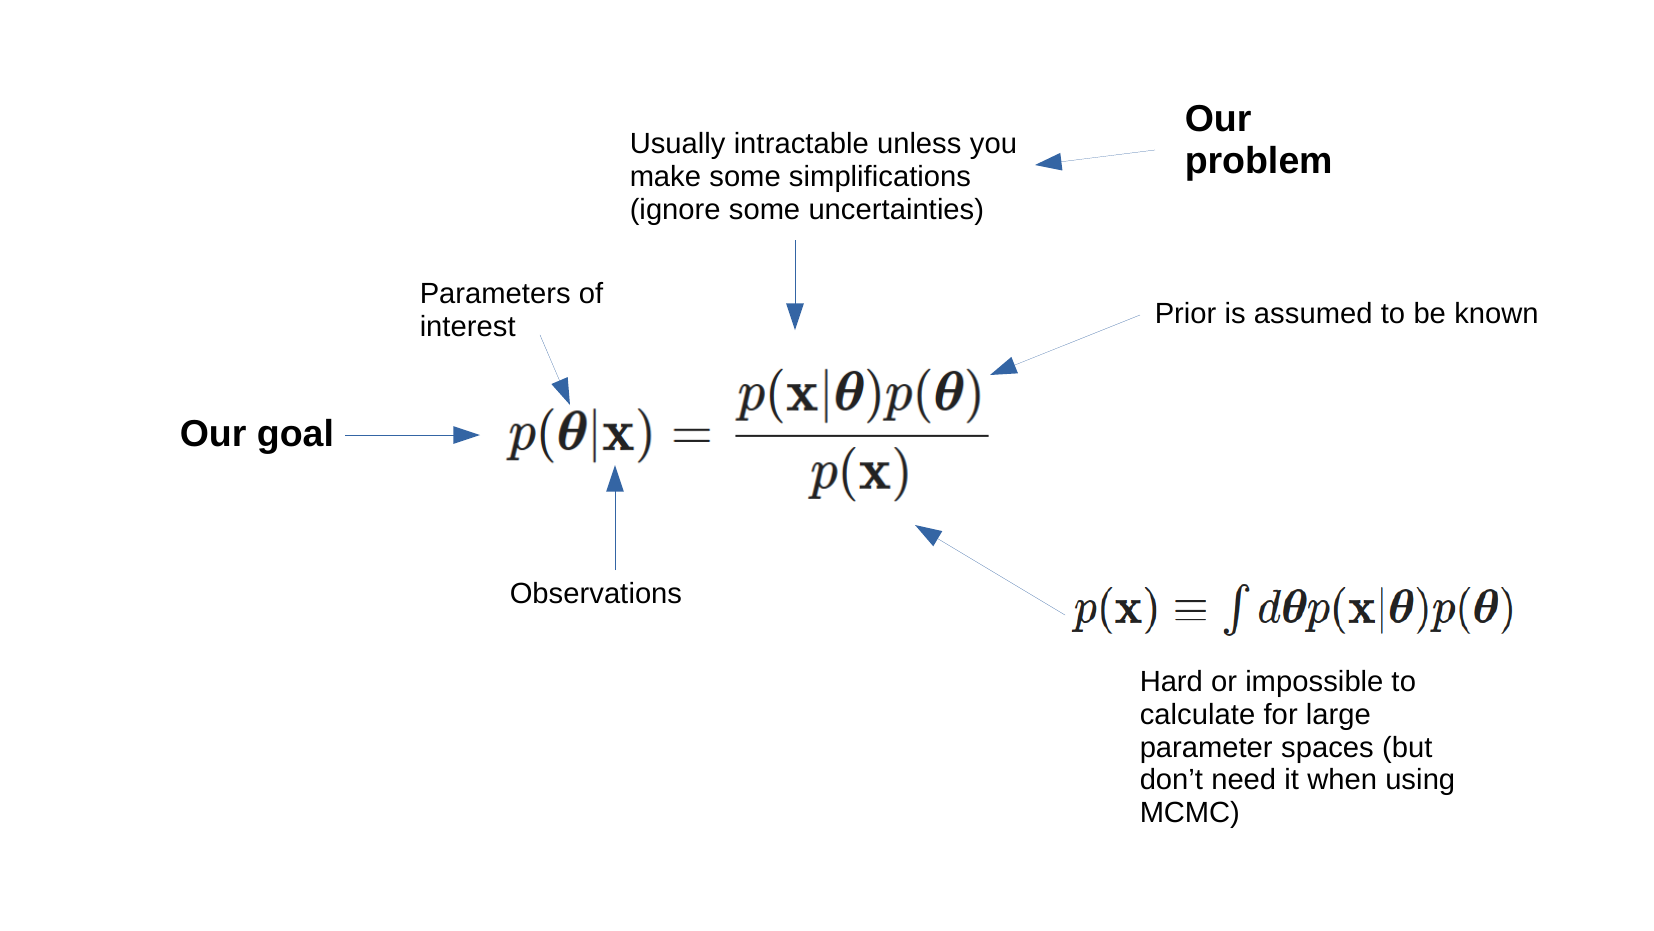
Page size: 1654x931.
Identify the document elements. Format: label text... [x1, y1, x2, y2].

text_box Prior is assumed to be known [1140, 290, 1576, 436]
text_box Parameters of interest [405, 270, 646, 351]
picture [1065, 584, 1516, 641]
text_box Our problem [1170, 90, 1411, 189]
text_box Usually intractable unless you make some simplifications (ignore some uncertainties) [615, 120, 1051, 265]
picture [465, 315, 1017, 571]
text_box Hard or impossible to calculate for large parameter spaces (but don’t need it when using MCMC) [1125, 657, 1516, 837]
text_box Our goal [165, 405, 406, 462]
text_box Observations [495, 570, 736, 618]
